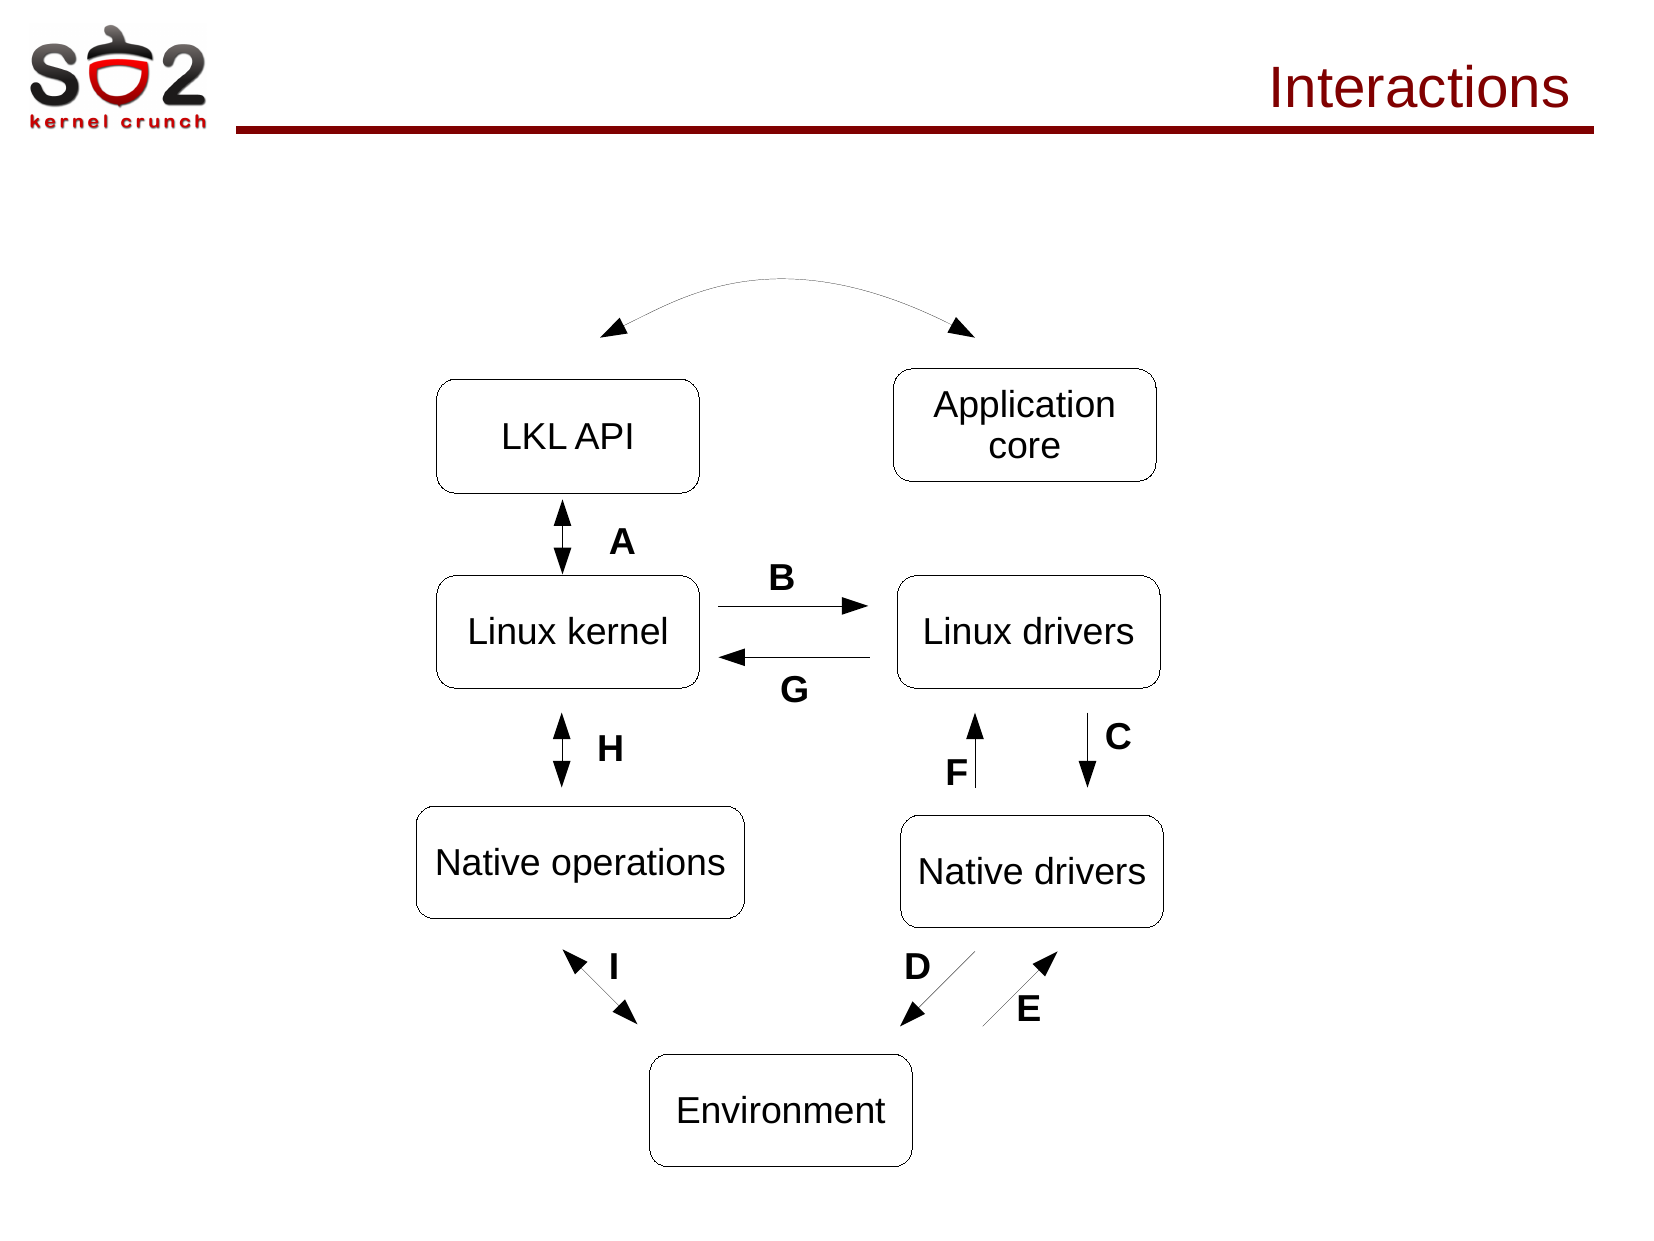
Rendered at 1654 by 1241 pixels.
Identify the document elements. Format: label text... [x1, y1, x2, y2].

text_box F [930, 743, 984, 801]
text_box G [765, 660, 825, 718]
text_box LKL API [436, 379, 700, 494]
text_box Native drivers [900, 815, 1164, 928]
text_box D [889, 938, 947, 996]
title Interactions [82, 54, 1571, 121]
text_box B [753, 548, 811, 606]
text_box A [594, 513, 650, 571]
text_box Application core [893, 368, 1157, 482]
text_box C [1090, 708, 1147, 765]
picture [29, 23, 207, 130]
text_box Linux drivers [897, 575, 1161, 689]
text_box H [582, 719, 639, 777]
text_box E [1001, 979, 1057, 1037]
text_box Native operations [416, 806, 745, 919]
text_box Linux kernel [436, 575, 700, 689]
text_box Environment [649, 1054, 913, 1167]
text_box I [594, 938, 635, 996]
